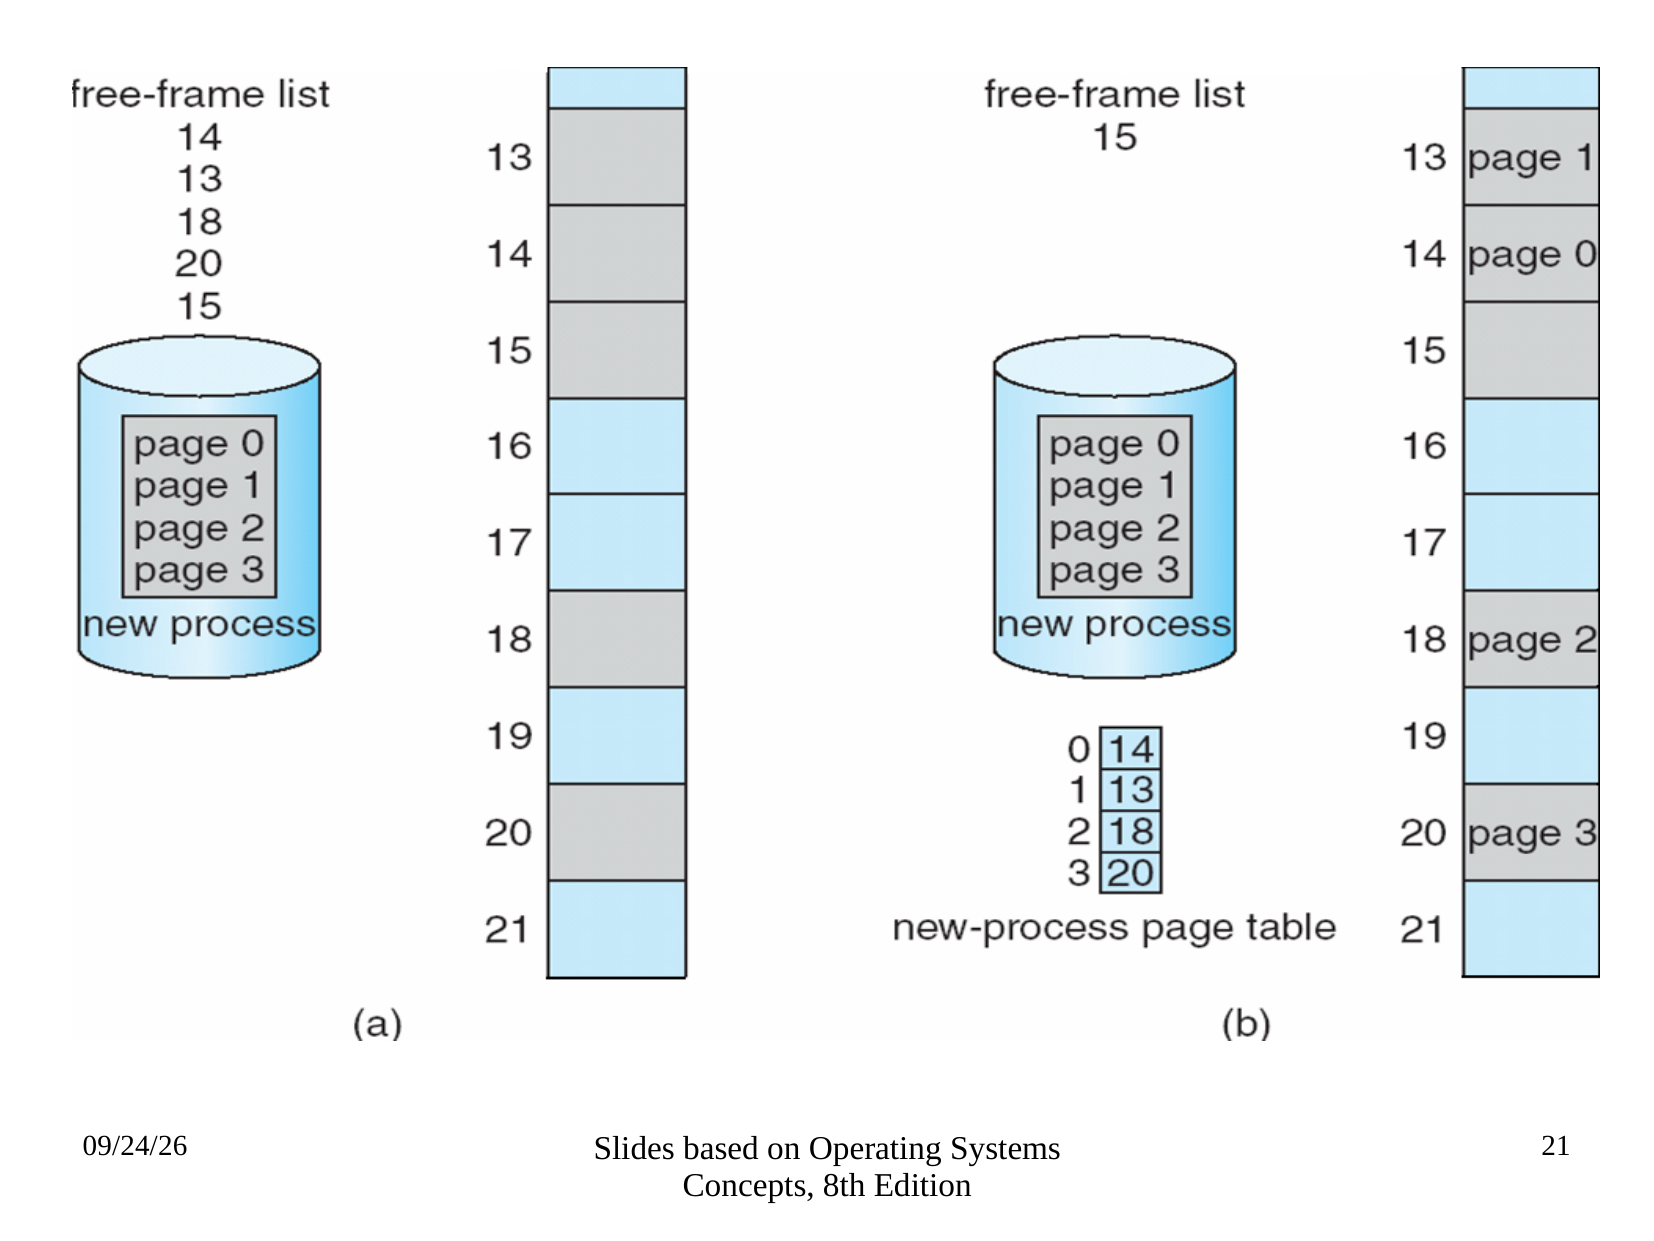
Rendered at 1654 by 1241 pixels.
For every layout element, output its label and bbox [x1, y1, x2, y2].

picture [72, 67, 1600, 1041]
